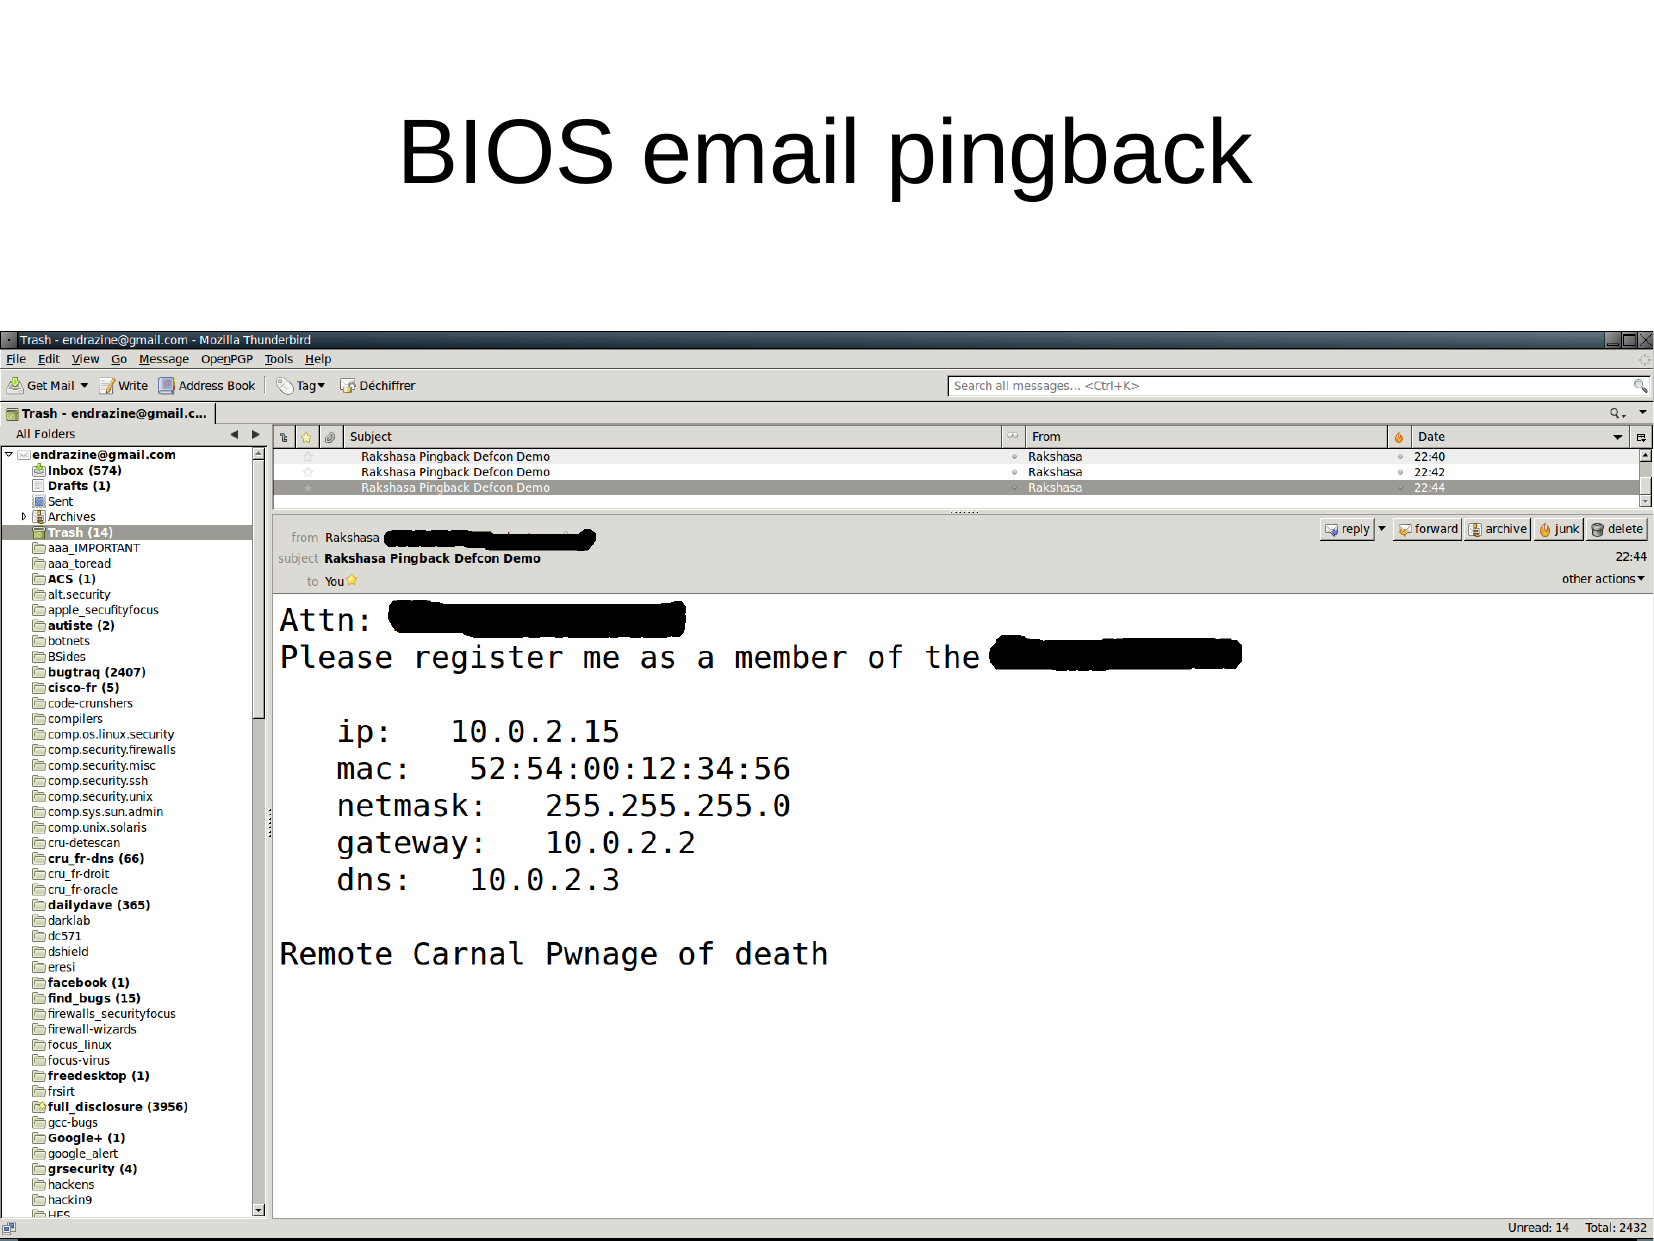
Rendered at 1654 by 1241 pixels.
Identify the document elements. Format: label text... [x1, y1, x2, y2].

picture [0, 331, 1654, 1241]
title BIOS email pingback [82, 49, 1571, 257]
